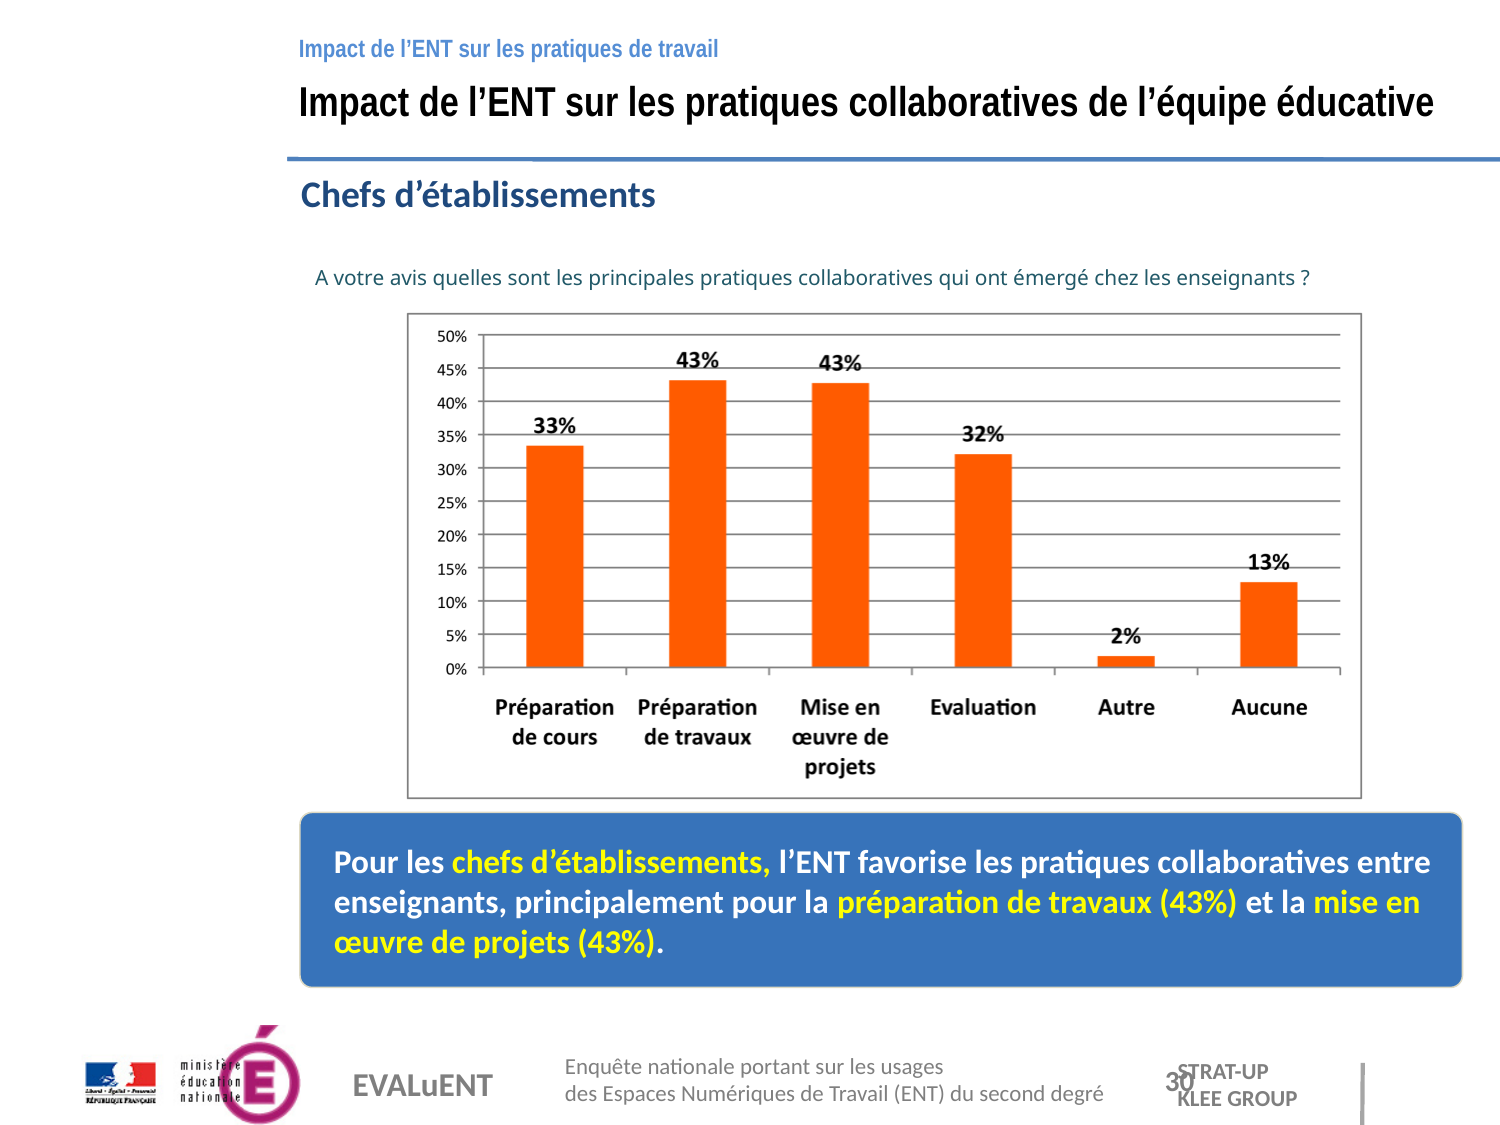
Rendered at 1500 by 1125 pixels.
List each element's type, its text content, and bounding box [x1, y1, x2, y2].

text_box Chefs d’établissements [286, 162, 676, 224]
text_box Pour les chefs d’établissements, l’ENT favorise les pratiques collaboratives entre enseignants, principalement pour la préparation de travaux (43%) et la mise en œuvre de projets (43%). [299, 812, 1463, 988]
text_box [1074, 1050, 1426, 1110]
text_box A votre avis quelles sont les principales pratiques collaboratives qui ont émergé chez les enseignants ? [300, 256, 1500, 299]
text_box Impact de l’ENT sur les pratiques de travail Impact de l’ENT sur les pratiques collaboratives de l’équipe éducative [284, 25, 1455, 100]
picture [406, 312, 1363, 801]
